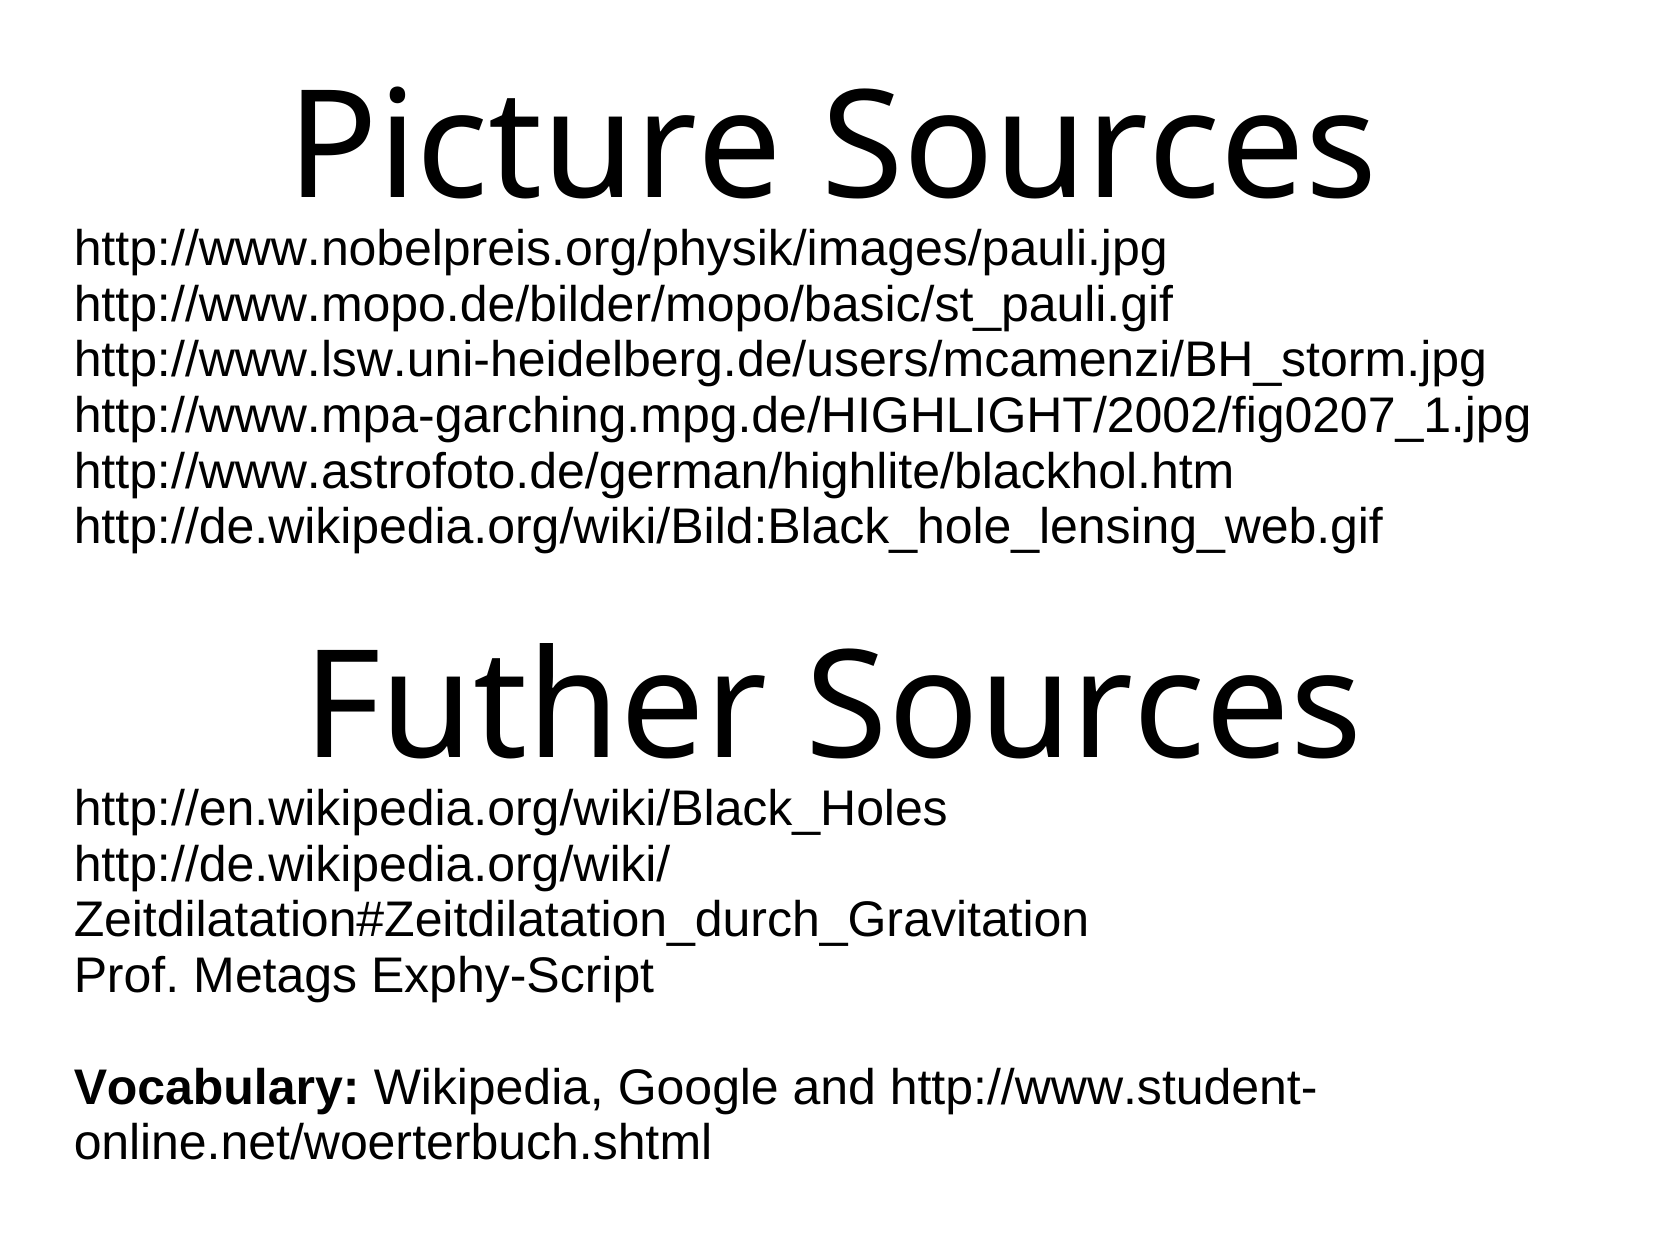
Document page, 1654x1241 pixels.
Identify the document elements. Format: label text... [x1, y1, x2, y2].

text_box Futher Sources [107, 589, 1558, 772]
text_box http://www.nobelpreis.org/physik/images/pauli.jpg http://www.mopo.de/bilder/mopo/basic/st_pauli.gif http://www.lsw.uni-heidelberg.de/users/mcamenzi/BH_storm.jpg http://www.mpa-garching.mpg.de/HIGHLIGHT/2002/fig0207_1.jpg http://www.astrofoto.de/german/highlite/blackhol.htm http://de.wikipedia.org/wiki/Bild:Black_hole_lensing_web.gif [59, 212, 1595, 562]
text_box http://en.wikipedia.org/wiki/Black_Holes http://de.wikipedia.org/wiki/Zeitdilatation#Zeitdilatation_durch_Gravitation Prof. Metags Exphy-Script Vocabulary: Wikipedia, Google and http://www.student-online.net/woerterbuch.shtml [59, 772, 1595, 1180]
text_box Picture Sources [90, 29, 1575, 212]
